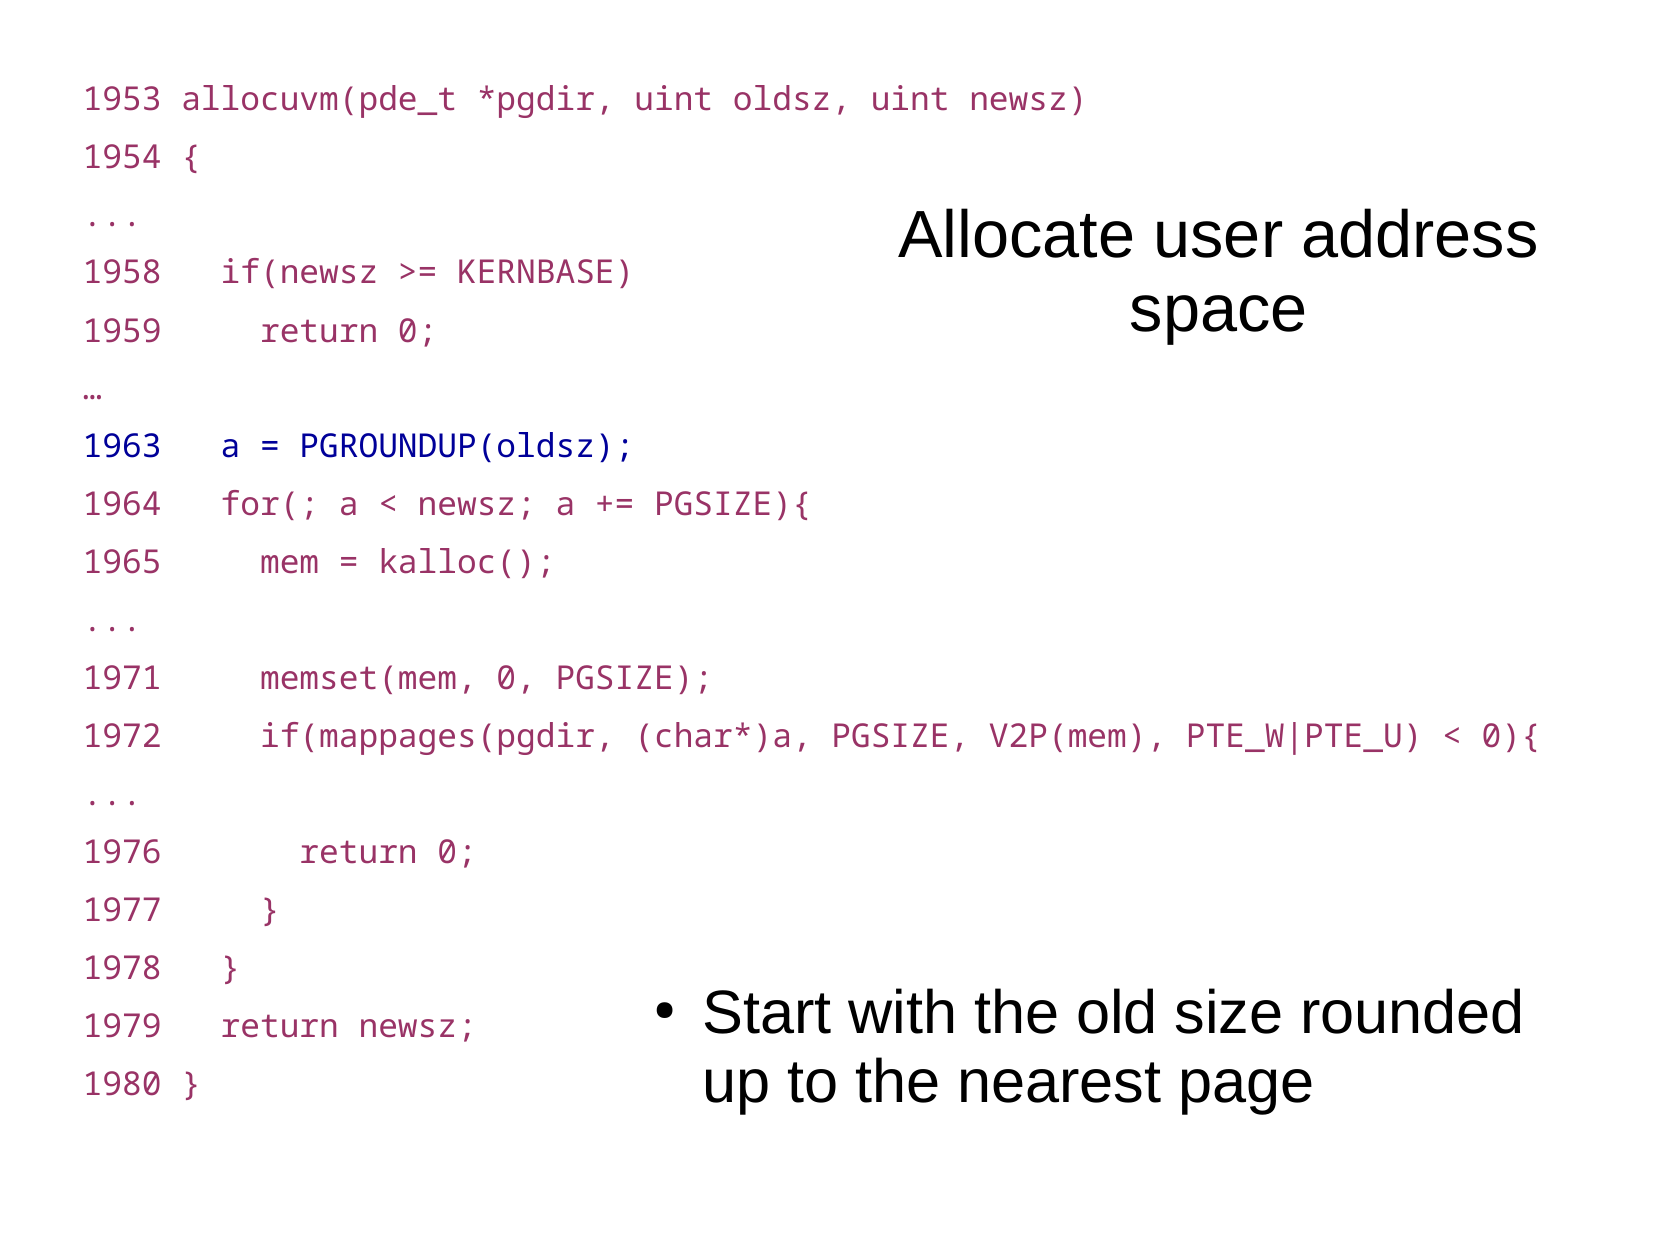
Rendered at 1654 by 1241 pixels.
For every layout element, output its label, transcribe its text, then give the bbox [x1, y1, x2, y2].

title Allocate user address space [825, 167, 1613, 376]
list Start with the old size rounded up to the nearest page [637, 978, 1530, 1126]
list 1953 allocuvm(pde_t *pgdir, uint oldsz, uint newsz) 1954 { ... 1958 if(newsz >= KERNBASE) 1959 return 0; … 1963 a = PGROUNDUP(oldsz); 1964 for(; a < newsz; a += PGSIZE){ 1965 mem = kalloc(); ... 1971 memset(mem, 0, PGSIZE); 1972 if(mappages(pgdir, (char*)a, PGSIZE, V2P(mem), PTE_W|PTE_U) < 0){ ... 1976 return 0; 1977 } 1978 } 1979 return newsz; 1980 } [82, 75, 1571, 1163]
